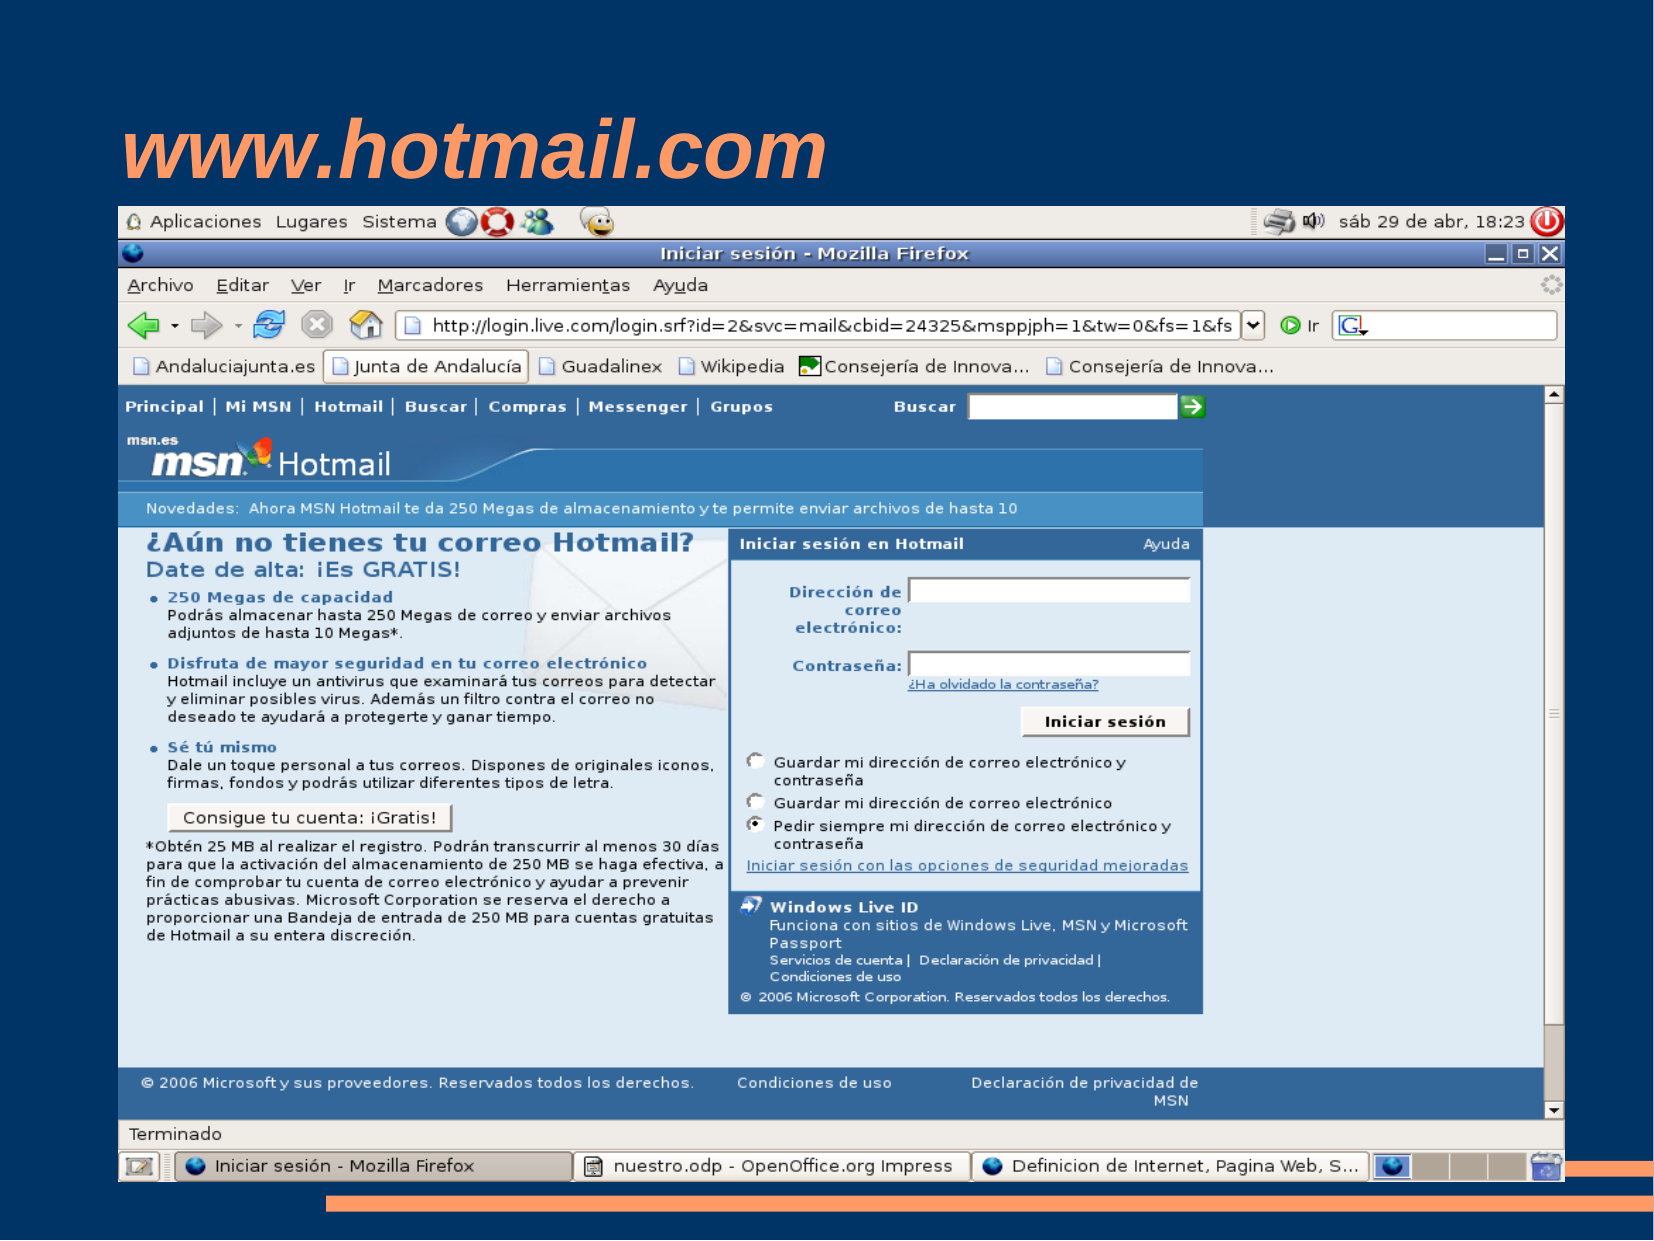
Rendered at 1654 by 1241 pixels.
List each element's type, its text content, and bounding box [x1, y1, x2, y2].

title www.hotmail.com [121, 46, 1534, 206]
picture [118, 206, 1565, 1182]
